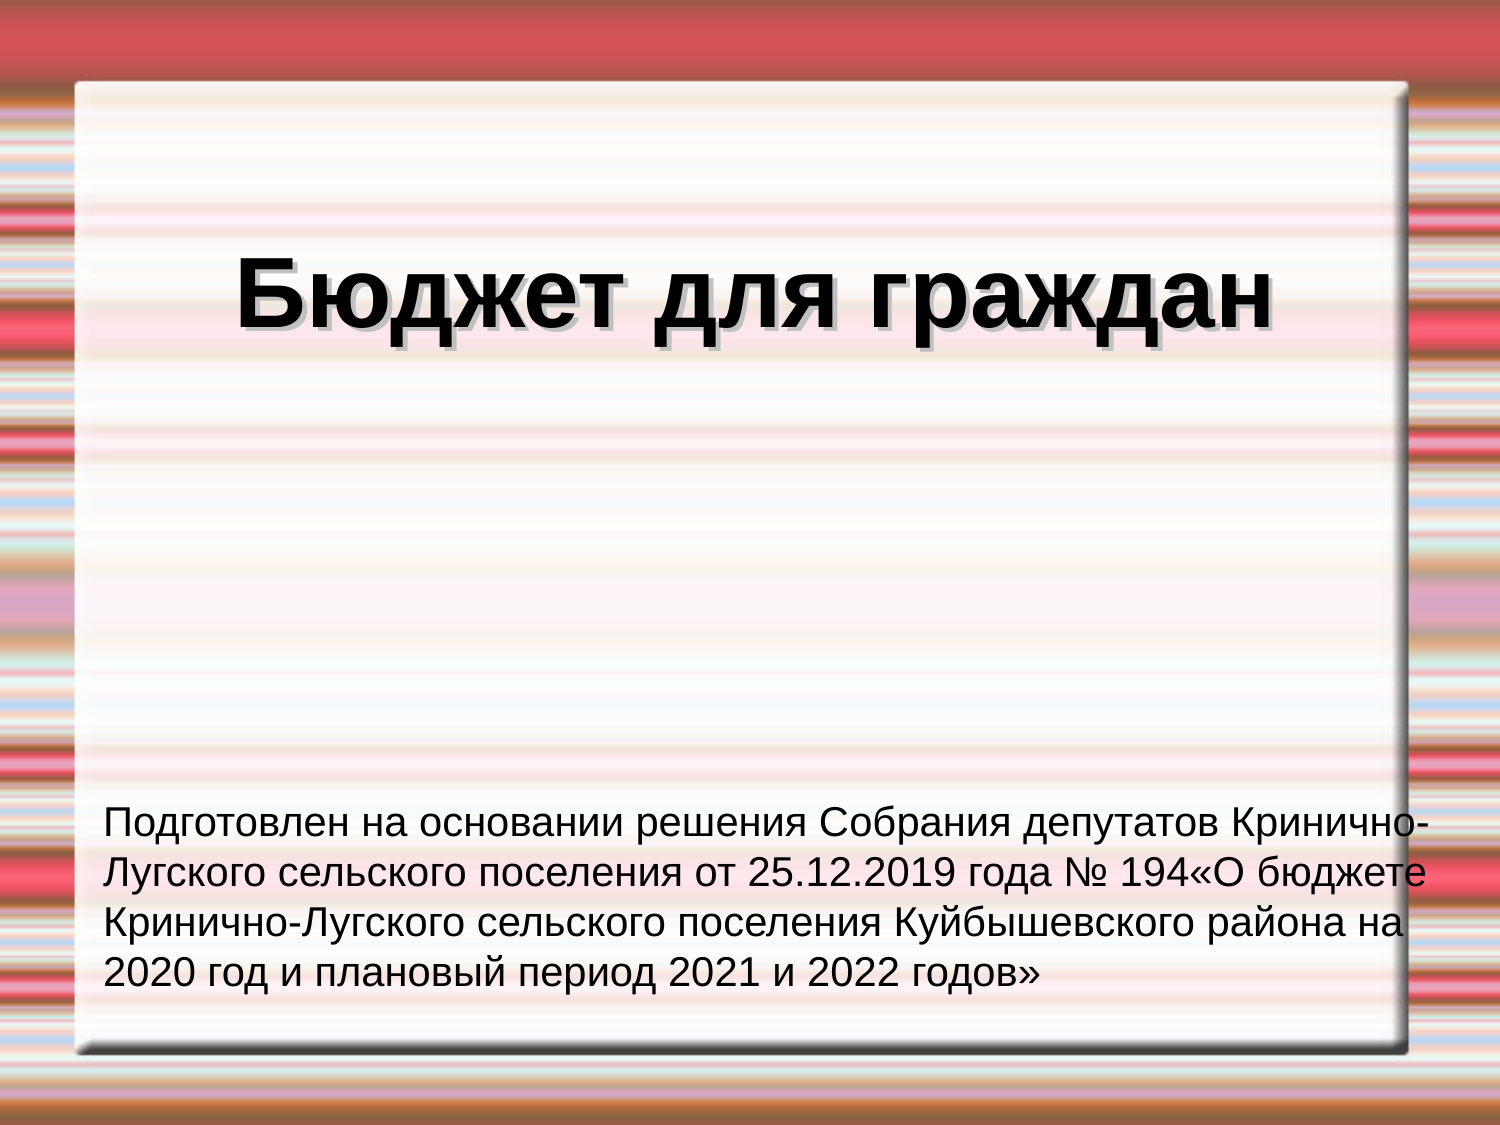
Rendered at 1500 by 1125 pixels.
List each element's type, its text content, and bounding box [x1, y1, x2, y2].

text_box Подготовлен на основании решения Собрания депутатов Кринично-Лугского сельского поселения от 25.12.2019 года № 194«О бюджете Кринично-Лугского сельского поселения Куйбышевского района на 2020 год и плановый период 2021 и 2022 годов» [88, 786, 1459, 1002]
text_box Бюджет для граждан [171, 219, 1341, 622]
picture [0, 0, 1500, 1125]
